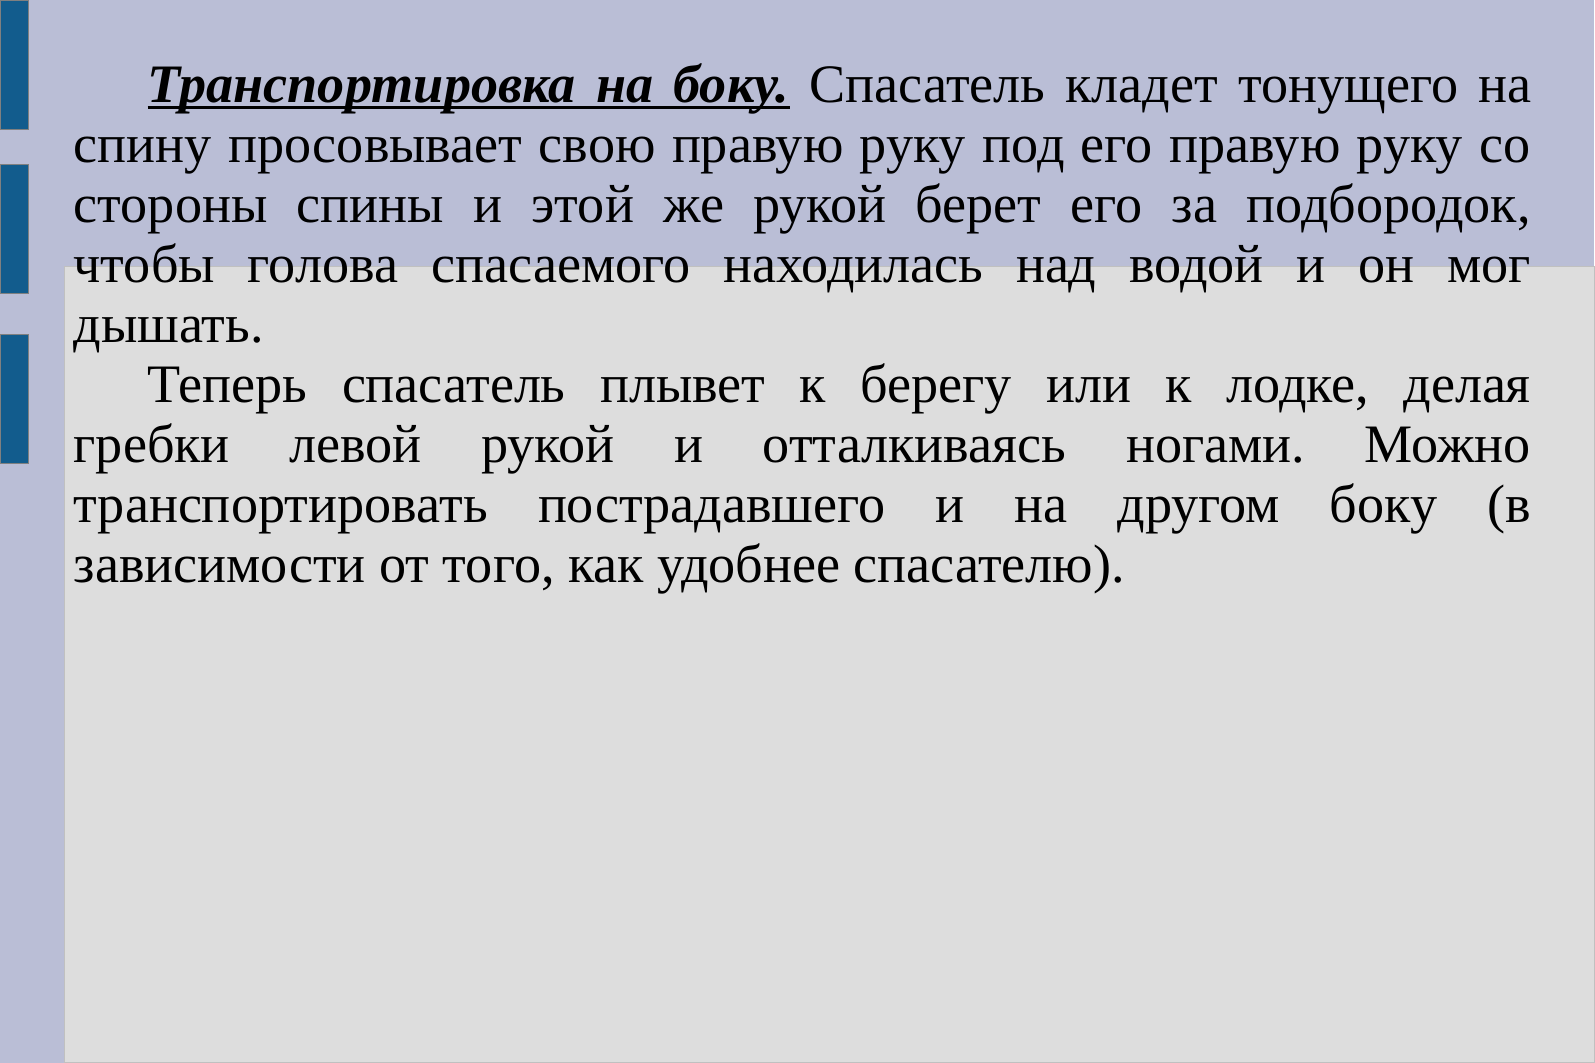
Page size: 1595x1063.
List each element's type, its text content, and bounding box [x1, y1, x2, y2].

text_box Транспортировка на боку. Спасатель кладет тонущего на спину просовывает свою правую руку под его правую руку со стороны спины и этой же рукой берет его за подбородок, чтобы голова спасаемого находилась над водой и он мог дышать. Теперь спасатель плывет к берегу или к лодке, делая гребки левой рукой и отталкиваясь ногами. Можно транспортировать пострадавшего и на другом боку (в зависимости от того, как удобнее спасателю). [59, 47, 1548, 1016]
